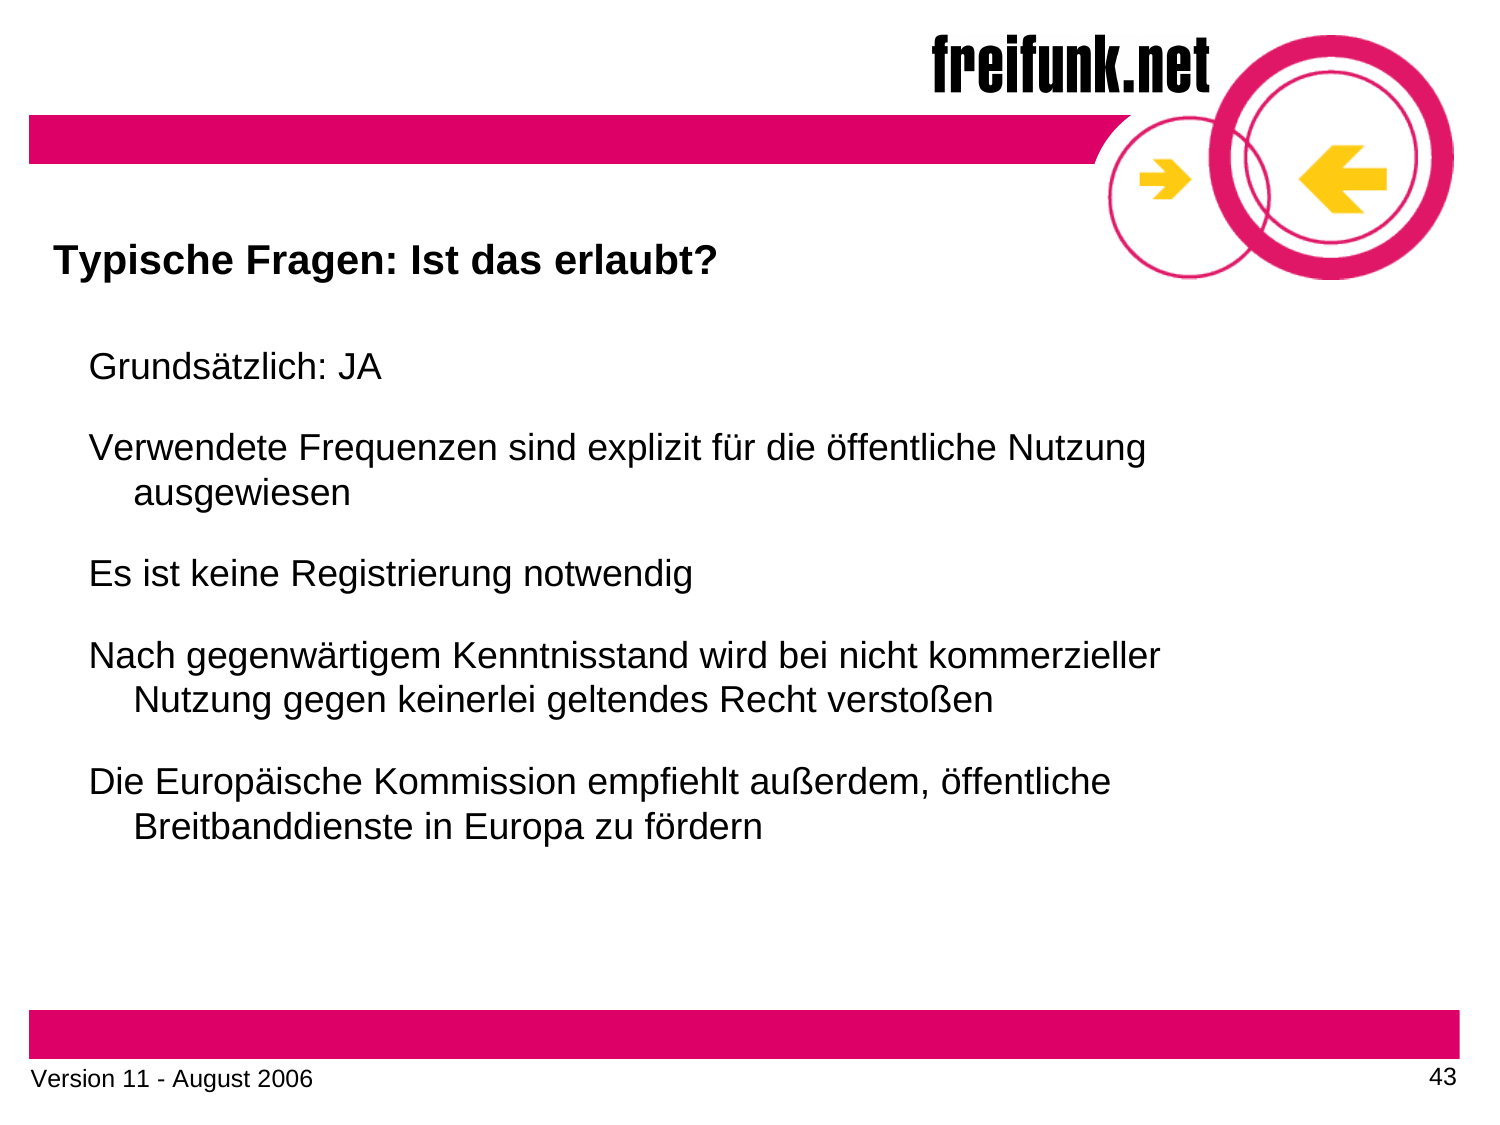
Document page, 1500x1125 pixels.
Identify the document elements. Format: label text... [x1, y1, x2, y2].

text_box Grundsätzlich: JA Verwendete Frequenzen sind explizit für die öffentliche Nutzung ausgewiesen Es ist keine Registrierung notwendig Nach gegenwärtigem Kenntnisstand wird bei nicht kommerzieller Nutzung gegen keinerlei geltendes Recht verstoßen Die Europäische Kommission empfiehlt außerdem, öffentliche Breitbanddienste in Europa zu fördern [59, 342, 1288, 980]
text_box Typische Fragen: Ist das erlaubt? [53, 233, 1046, 313]
picture [932, 34, 1454, 280]
